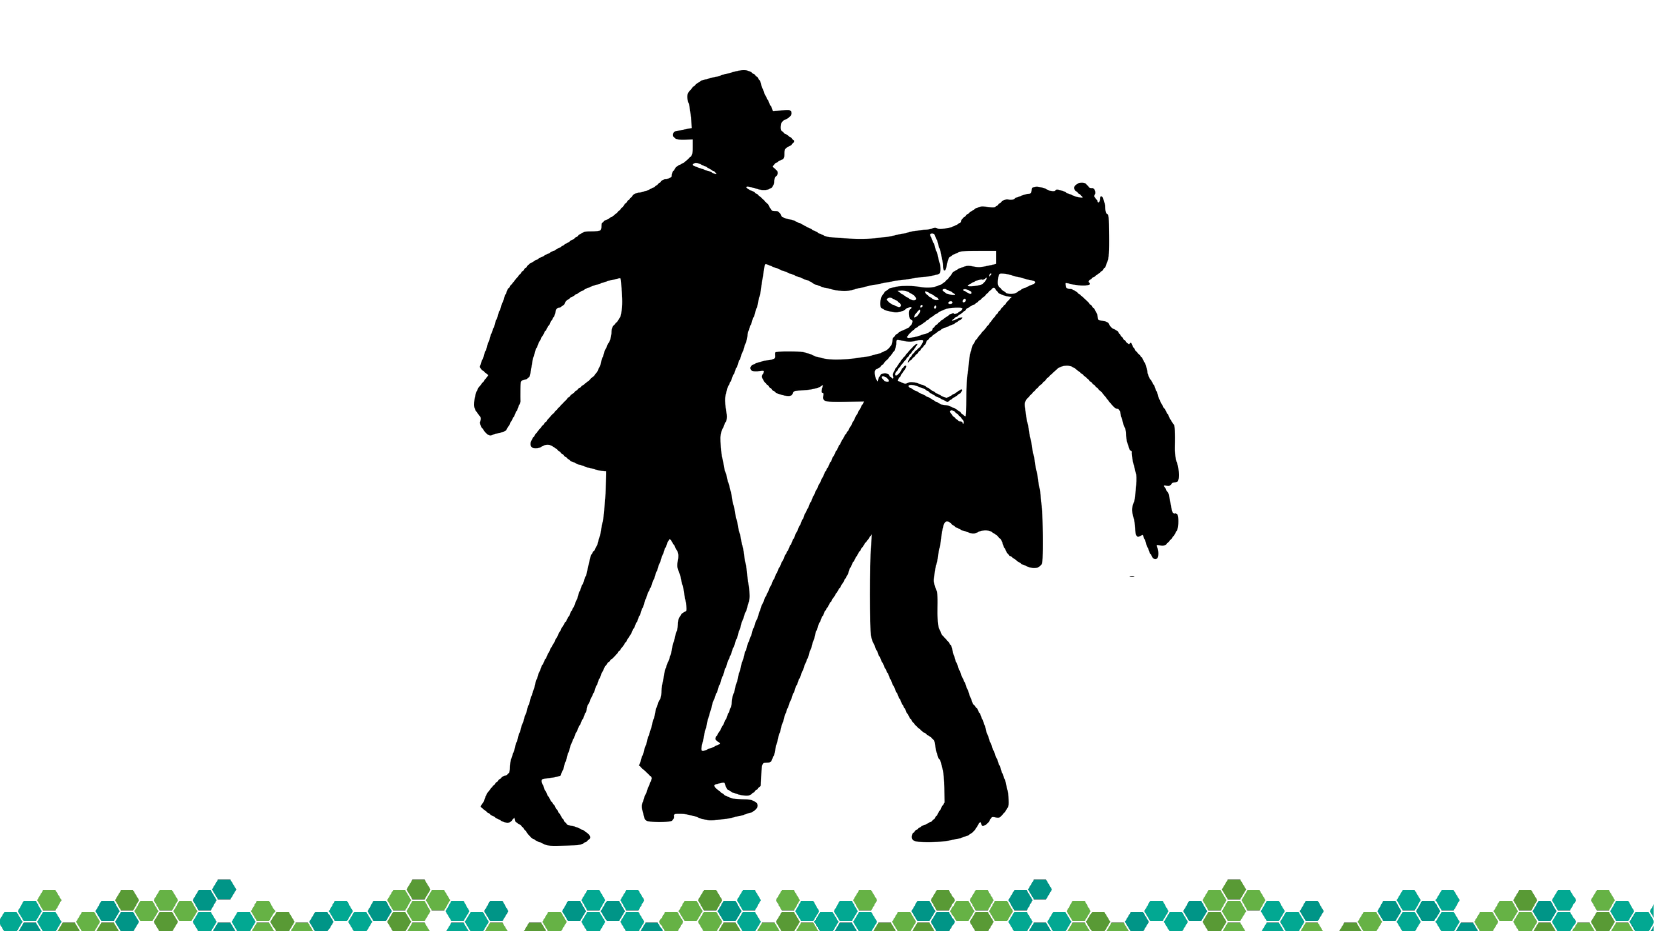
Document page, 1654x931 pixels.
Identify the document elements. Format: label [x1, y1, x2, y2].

picture [474, 70, 1179, 846]
picture [0, 871, 1654, 931]
